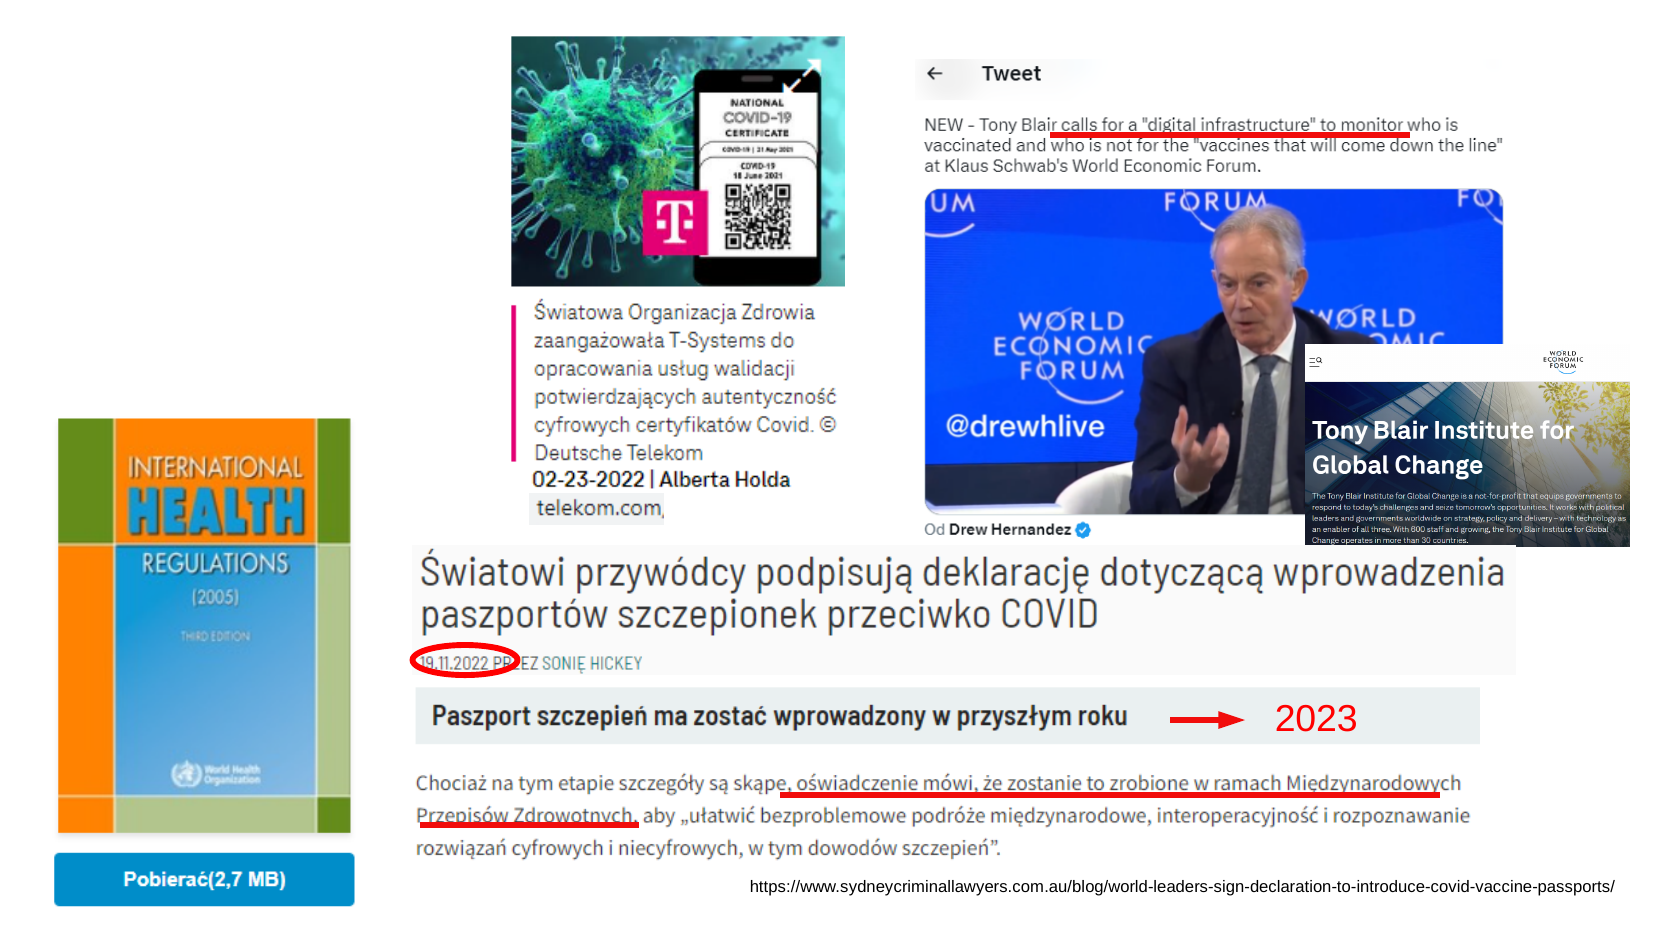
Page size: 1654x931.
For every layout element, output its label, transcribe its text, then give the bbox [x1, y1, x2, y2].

picture [405, 678, 1480, 871]
text_box 2023 [1260, 690, 1426, 747]
picture [412, 59, 1630, 676]
picture [41, 404, 364, 917]
picture [412, 667, 433, 676]
picture [416, 648, 514, 672]
text_box https://www.sydneycriminallawyers.com.au/blog/world-leaders-sign-declaration-to-introduce-covid-vaccine-passports/ [735, 870, 1634, 912]
picture [510, 35, 845, 526]
